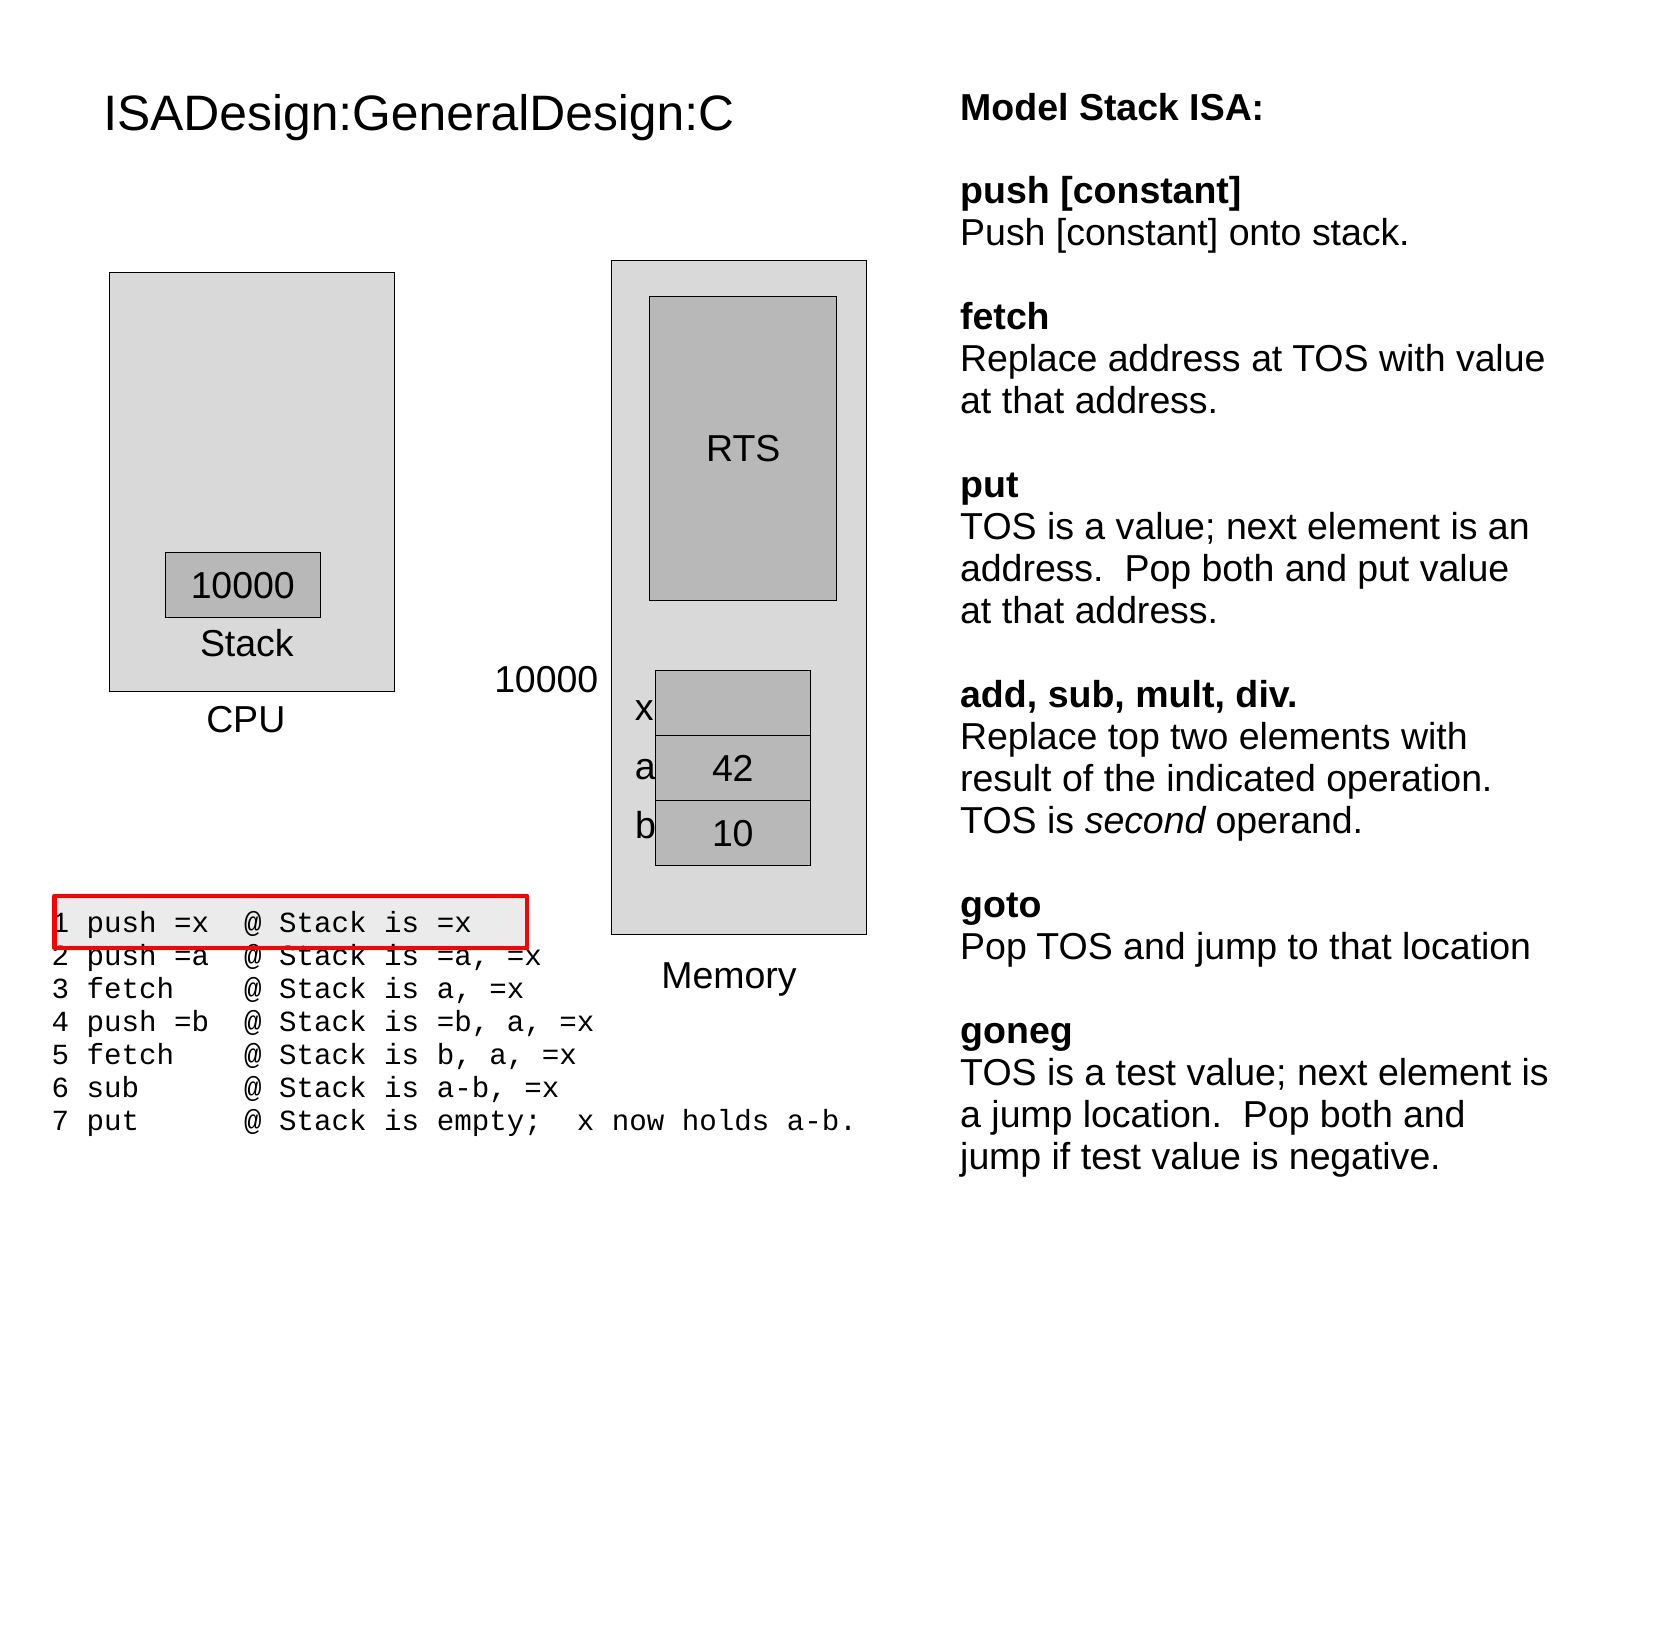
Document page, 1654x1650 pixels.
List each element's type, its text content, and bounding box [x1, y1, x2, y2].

text_box x [620, 678, 669, 736]
text_box Model Stack ISA: push [constant] Push [constant] onto stack. fetch Replace address at TOS with value at that address. put TOS is a value; next element is an address. Pop both and put value at that address. add, sub, mult, div. Replace top two elements with result of the indicated operation. TOS is second operand. goto Pop TOS and jump to that location goneg TOS is a test value; next element is a jump location. Pop both and jump if test value is negative. [945, 78, 1571, 1288]
text_box RTS [649, 296, 837, 601]
text_box 10000 [479, 650, 613, 708]
text_box Stack [185, 618, 309, 673]
text_box 10 [655, 800, 811, 866]
text_box 10000 [165, 552, 321, 618]
text_box b [620, 796, 671, 854]
text_box 42 [655, 735, 811, 800]
text_box CPU [191, 691, 301, 749]
text_box [611, 260, 867, 900]
text_box ISADesign:GeneralDesign:C [88, 78, 945, 166]
text_box [109, 272, 395, 692]
text_box [54, 895, 528, 949]
text_box a [620, 737, 671, 795]
text_box 1 push =x @ Stack is =x 2 push =a @ Stack is =a, =x 3 fetch @ Stack is a, =x 4 push =b @ Stack is =b, a, =x 5 fetch @ Stack is b, a, =x 6 sub @ Stack is a-b, =x 7 put @ Stack is empty; x now holds a-b. [36, 900, 875, 1152]
